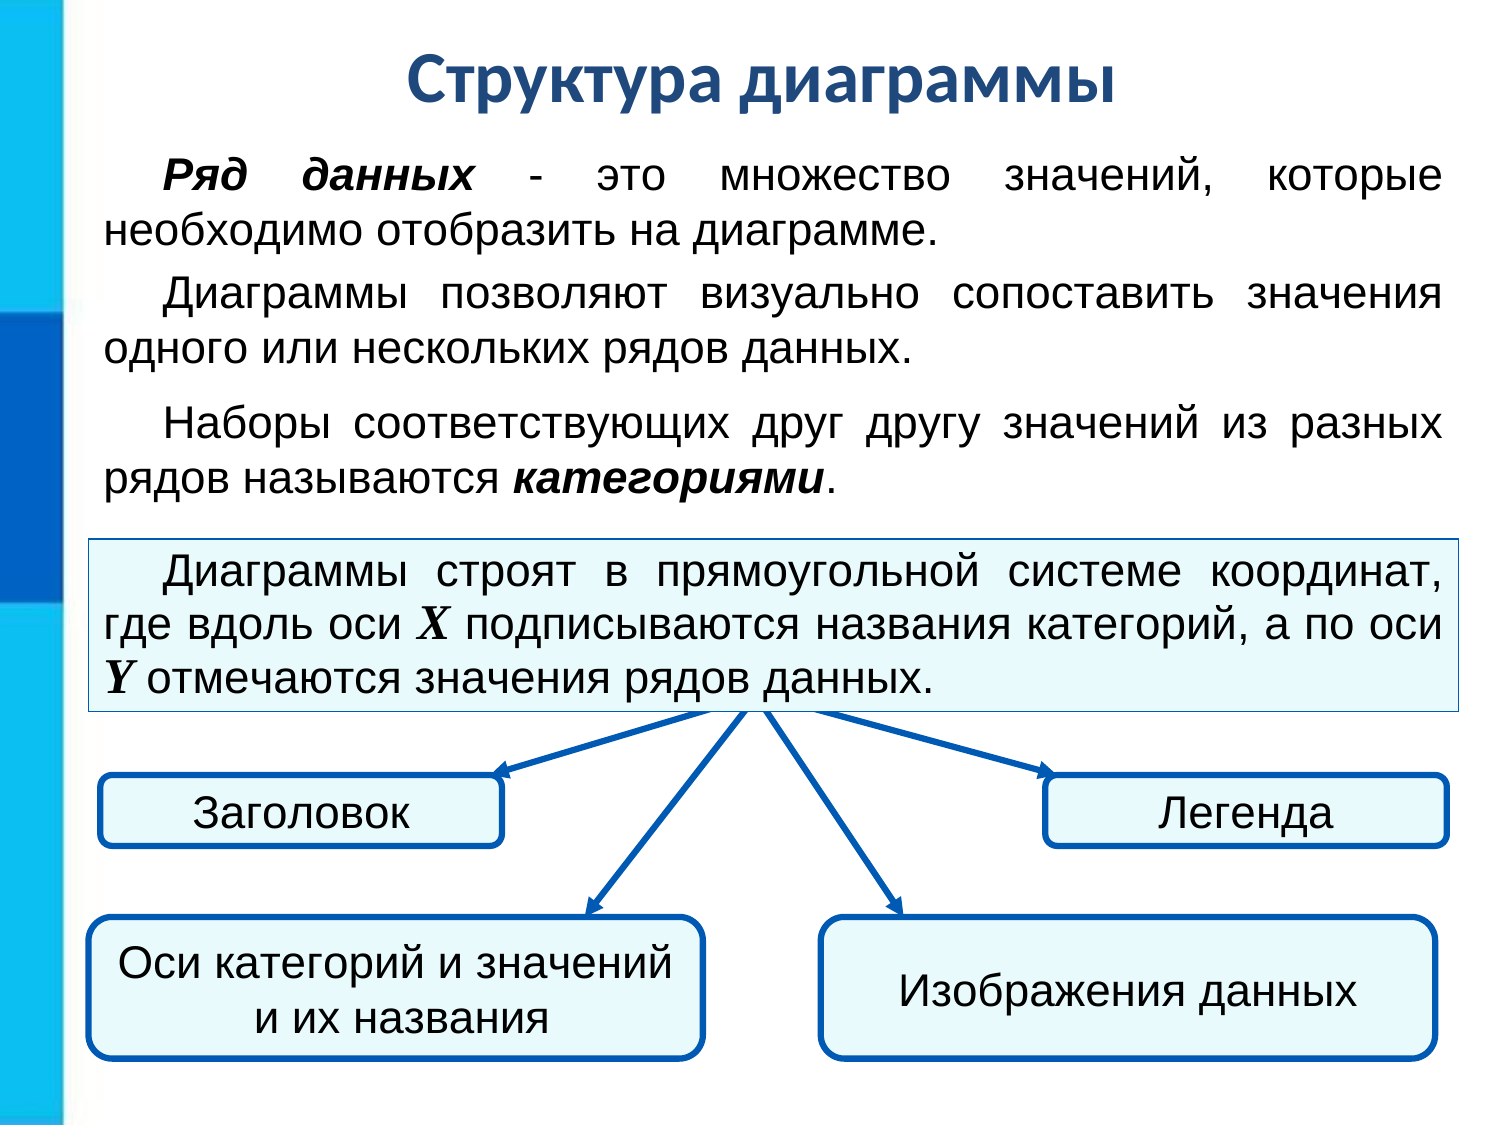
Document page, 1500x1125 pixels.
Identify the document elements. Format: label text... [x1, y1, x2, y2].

text_box Изображения данных [820, 916, 1436, 1059]
text_box Диаграммы позволяют визуально сопоставить значения одного или нескольких рядов данных. [88, 255, 1459, 381]
text_box Легенда [1045, 774, 1447, 846]
text_box Диаграммы строят в прямоугольной системе координат, где вдоль оси X подписываются названия категорий, а по оси Y отмечаются значения рядов данных. [88, 538, 1459, 712]
text_box Наборы соответствующих друг другу значений из разных рядов называются категориями. [88, 385, 1459, 511]
text_box Заголовок [100, 774, 502, 846]
text_box Структура диаграммы [100, 31, 1426, 126]
text_box Ряд данных - это множество значений, которые необходимо отобразить на диаграмме. [88, 137, 1459, 255]
text_box Оси категорий и значений и их названия [88, 916, 703, 1059]
picture [0, 0, 1500, 1125]
